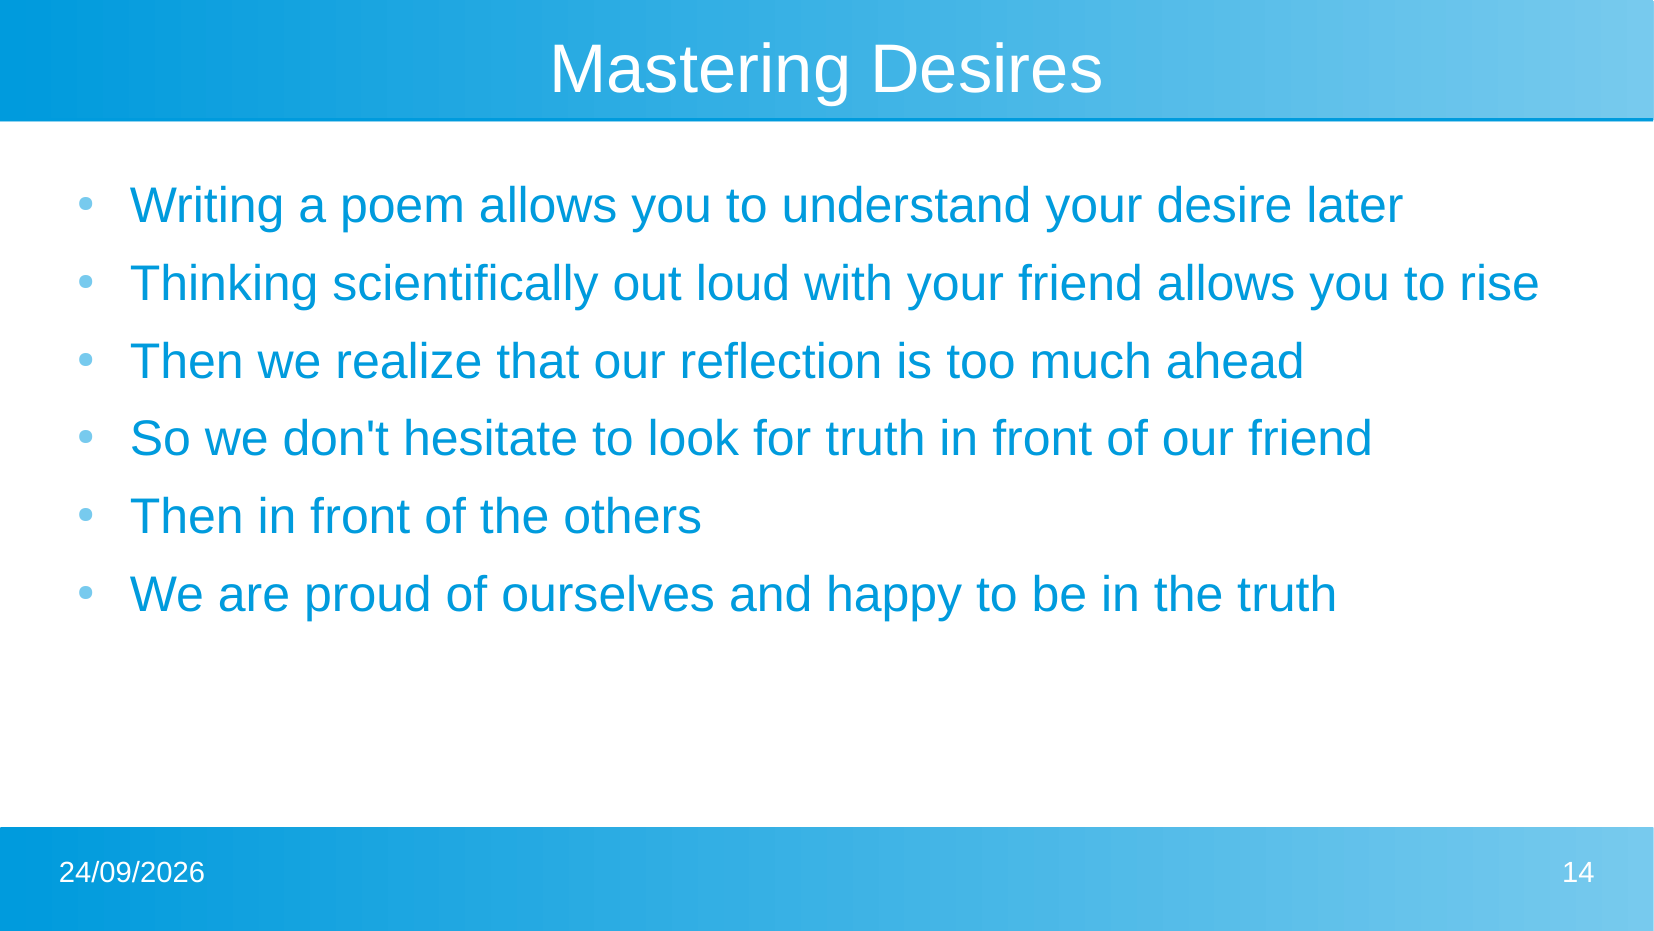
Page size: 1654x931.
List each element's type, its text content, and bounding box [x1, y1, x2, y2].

list Writing a poem allows you to understand your desire later Thinking scientifically out loud with your friend allows you to rise Then we realize that our reflection is too much ahead So we don't hesitate to look for truth in front of our friend Then in front of the others We are proud of ourselves and happy to be in the truth [59, 177, 1595, 768]
title Mastering Desires [59, 29, 1595, 108]
